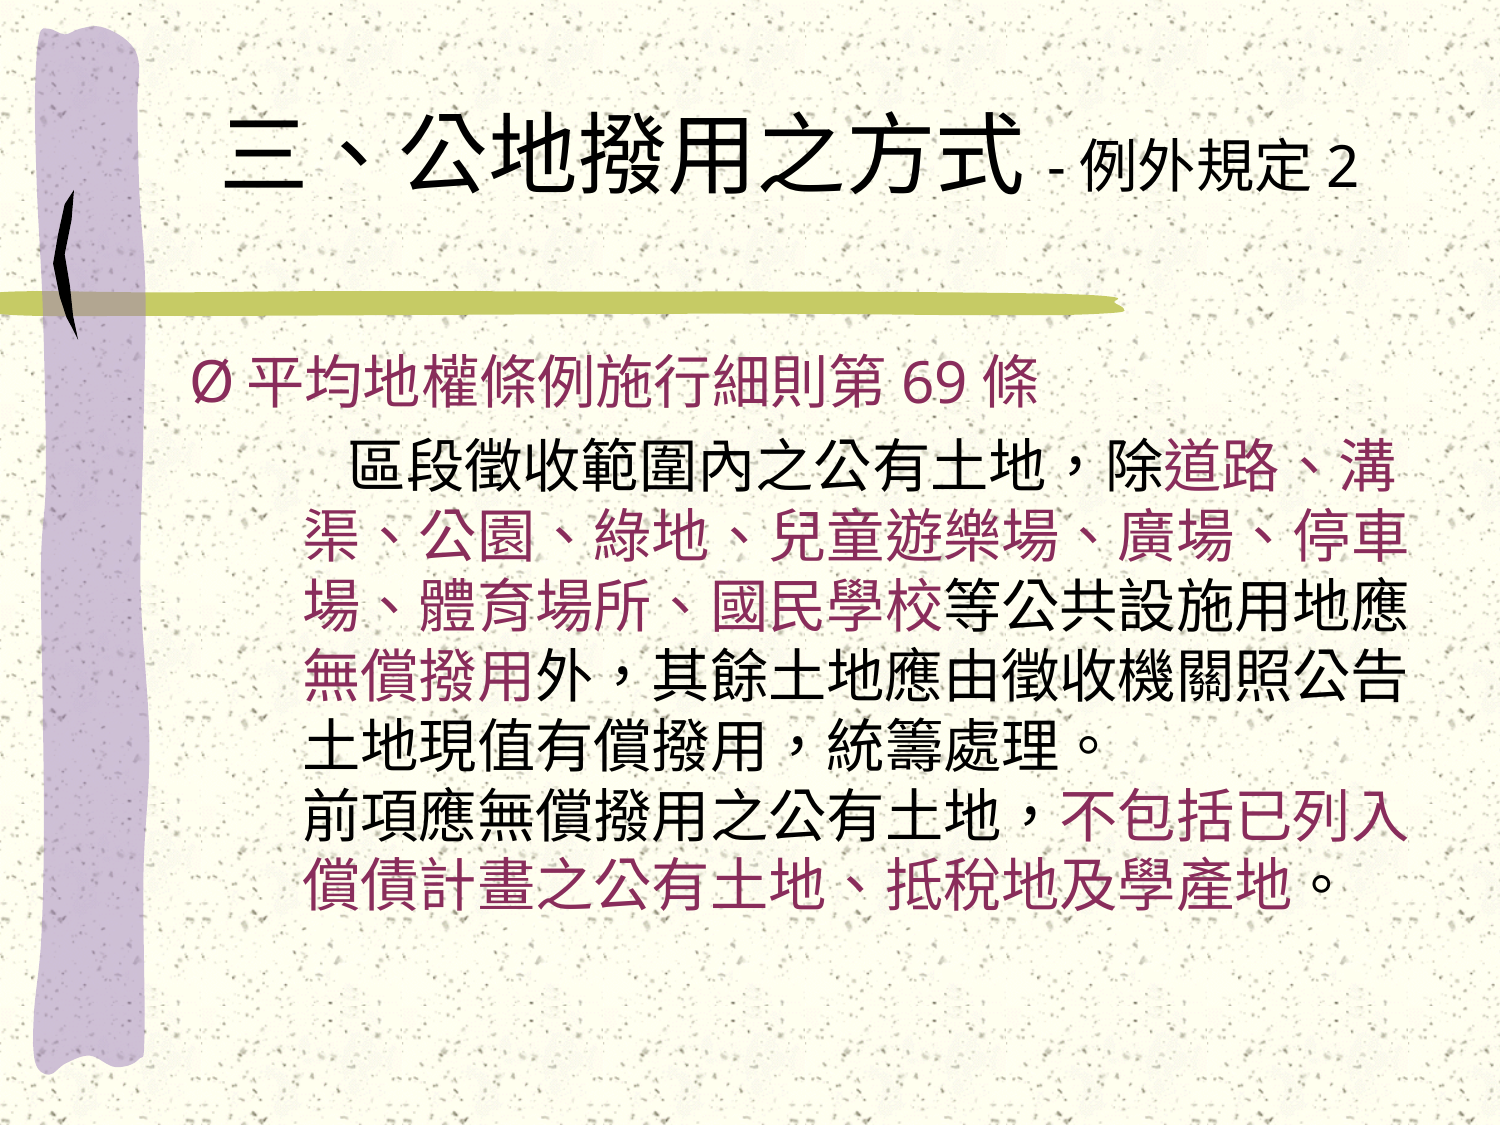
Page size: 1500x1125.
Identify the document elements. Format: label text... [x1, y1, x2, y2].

title 三、公地撥用之方式-例外規定2 [84, 89, 1496, 213]
list 平均地權條例施行細則第69條 區段徵收範圍內之公有土地，除道路、溝渠、公園、綠地、兒童遊樂場、廣場、停車場、體育場所、國民學校等公共設施用地應無償撥用外，其餘土地應由徵收機關照公告土地現值有償撥用，統籌處理。 前項應無償撥用之公有土地，不包括已列入償債計畫之公有土地、抵稅地及學產地。 [174, 337, 1450, 1013]
